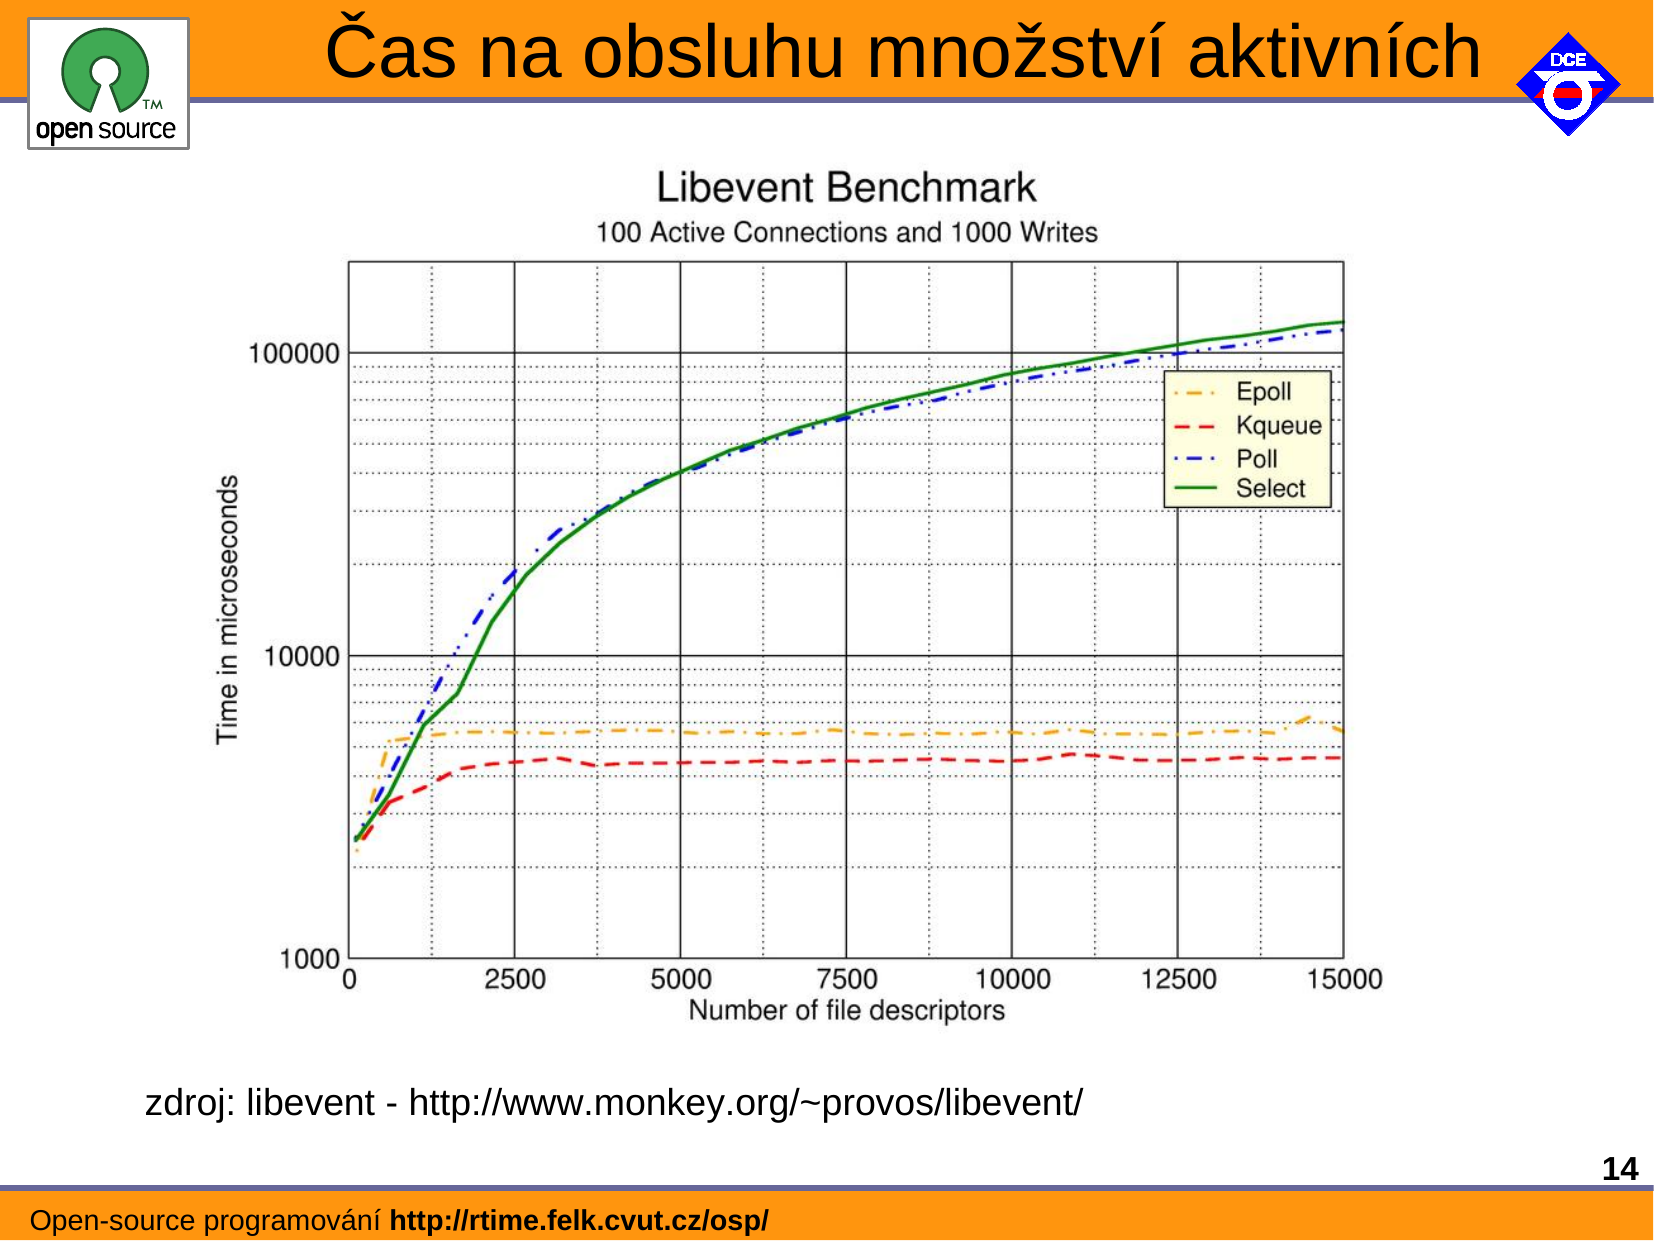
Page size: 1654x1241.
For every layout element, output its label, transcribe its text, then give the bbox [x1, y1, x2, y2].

text_box zdroj: libevent - http://www.monkey.org/~provos/libevent/ [138, 1075, 1576, 1135]
title Čas na obsluhu množství aktivních [178, 4, 1631, 98]
picture [199, 112, 1488, 1075]
